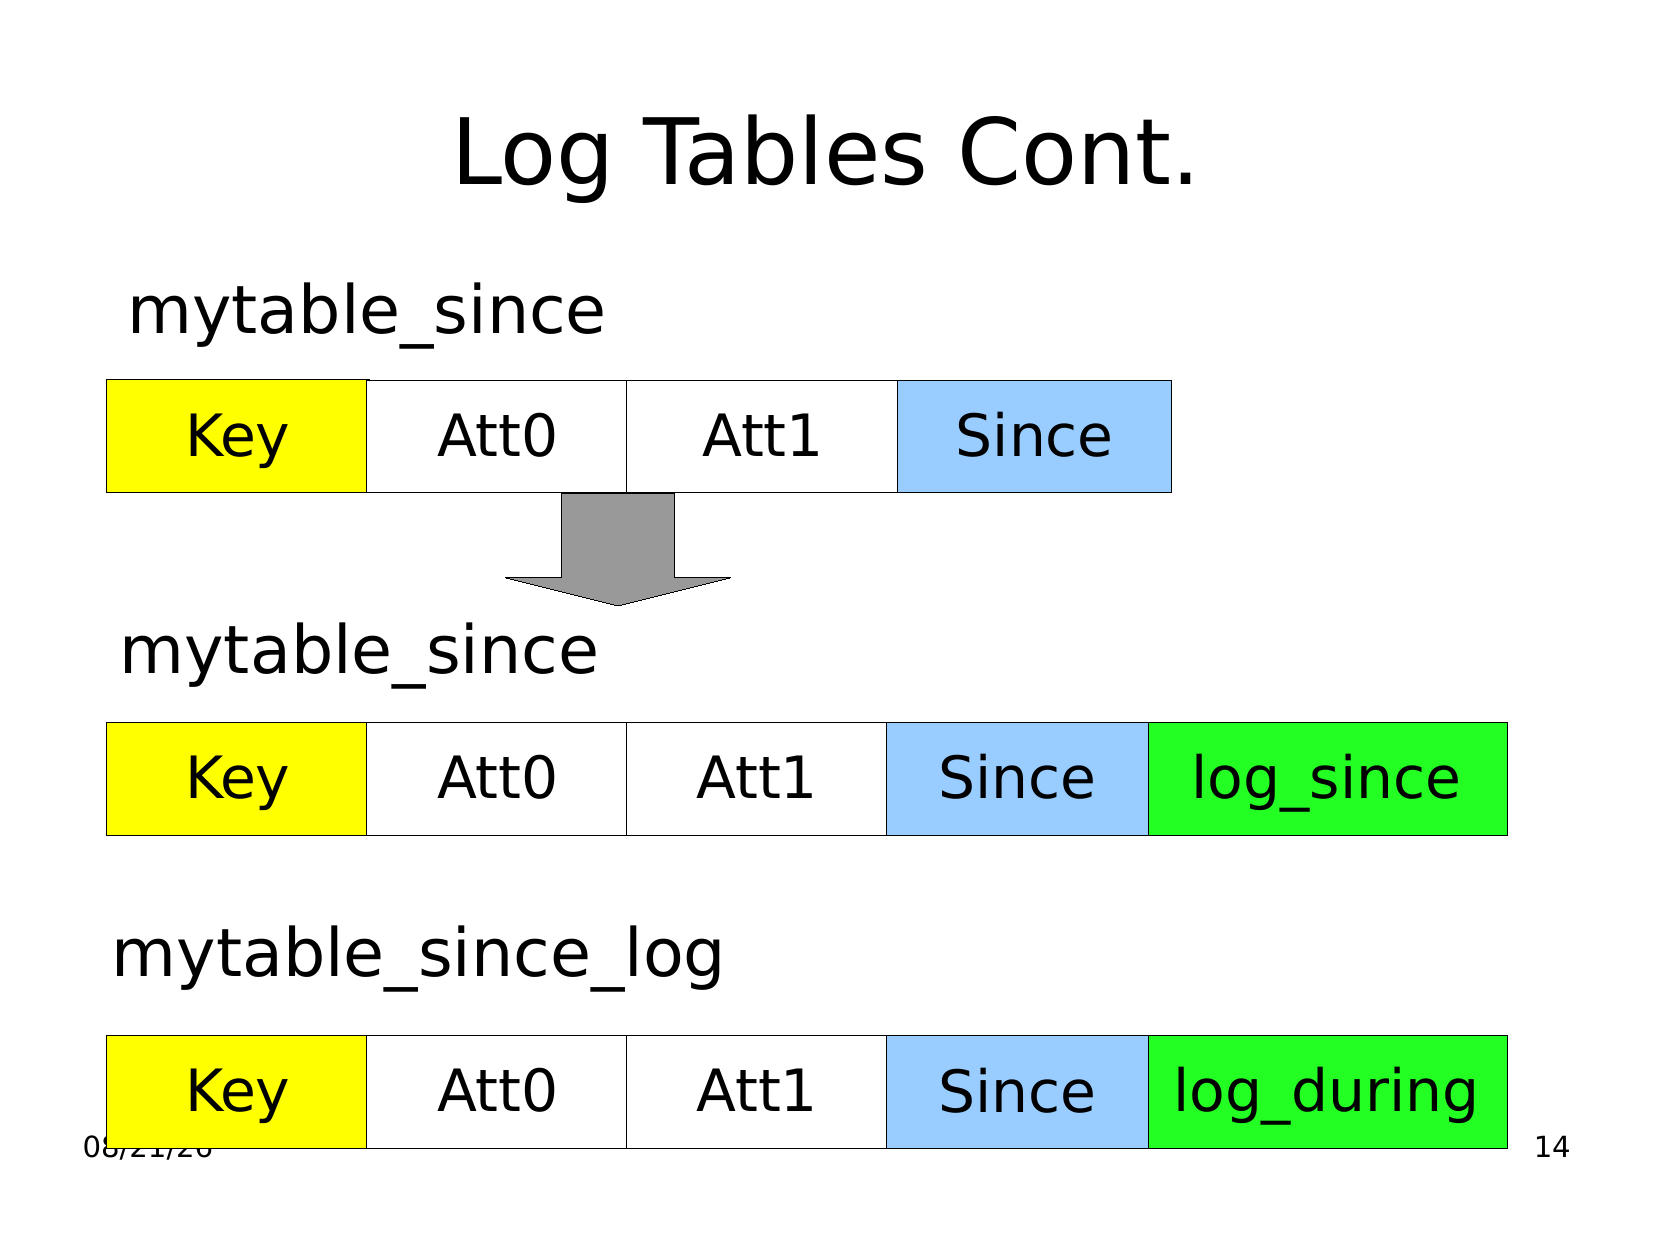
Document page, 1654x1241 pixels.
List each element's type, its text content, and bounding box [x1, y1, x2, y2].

text_box Att0 [366, 1035, 626, 1149]
text_box Since [886, 722, 1149, 836]
text_box [505, 493, 731, 606]
text_box mytable_since_log [96, 907, 681, 1000]
text_box Att0 [366, 380, 626, 493]
text_box log_during [1149, 1035, 1508, 1149]
text_box Att0 [366, 722, 626, 836]
text_box Key [106, 379, 370, 493]
text_box Att1 [626, 1035, 886, 1149]
text_box mytable_since [112, 264, 575, 358]
text_box Att1 [626, 380, 897, 493]
text_box Key [106, 1035, 366, 1149]
title Log Tables Cont. [82, 56, 1571, 250]
text_box log_since [1149, 722, 1508, 836]
text_box Since [886, 1035, 1149, 1149]
text_box Att1 [626, 722, 886, 836]
text_box Since [897, 380, 1172, 493]
text_box mytable_since [104, 604, 788, 826]
text_box Key [106, 722, 366, 836]
